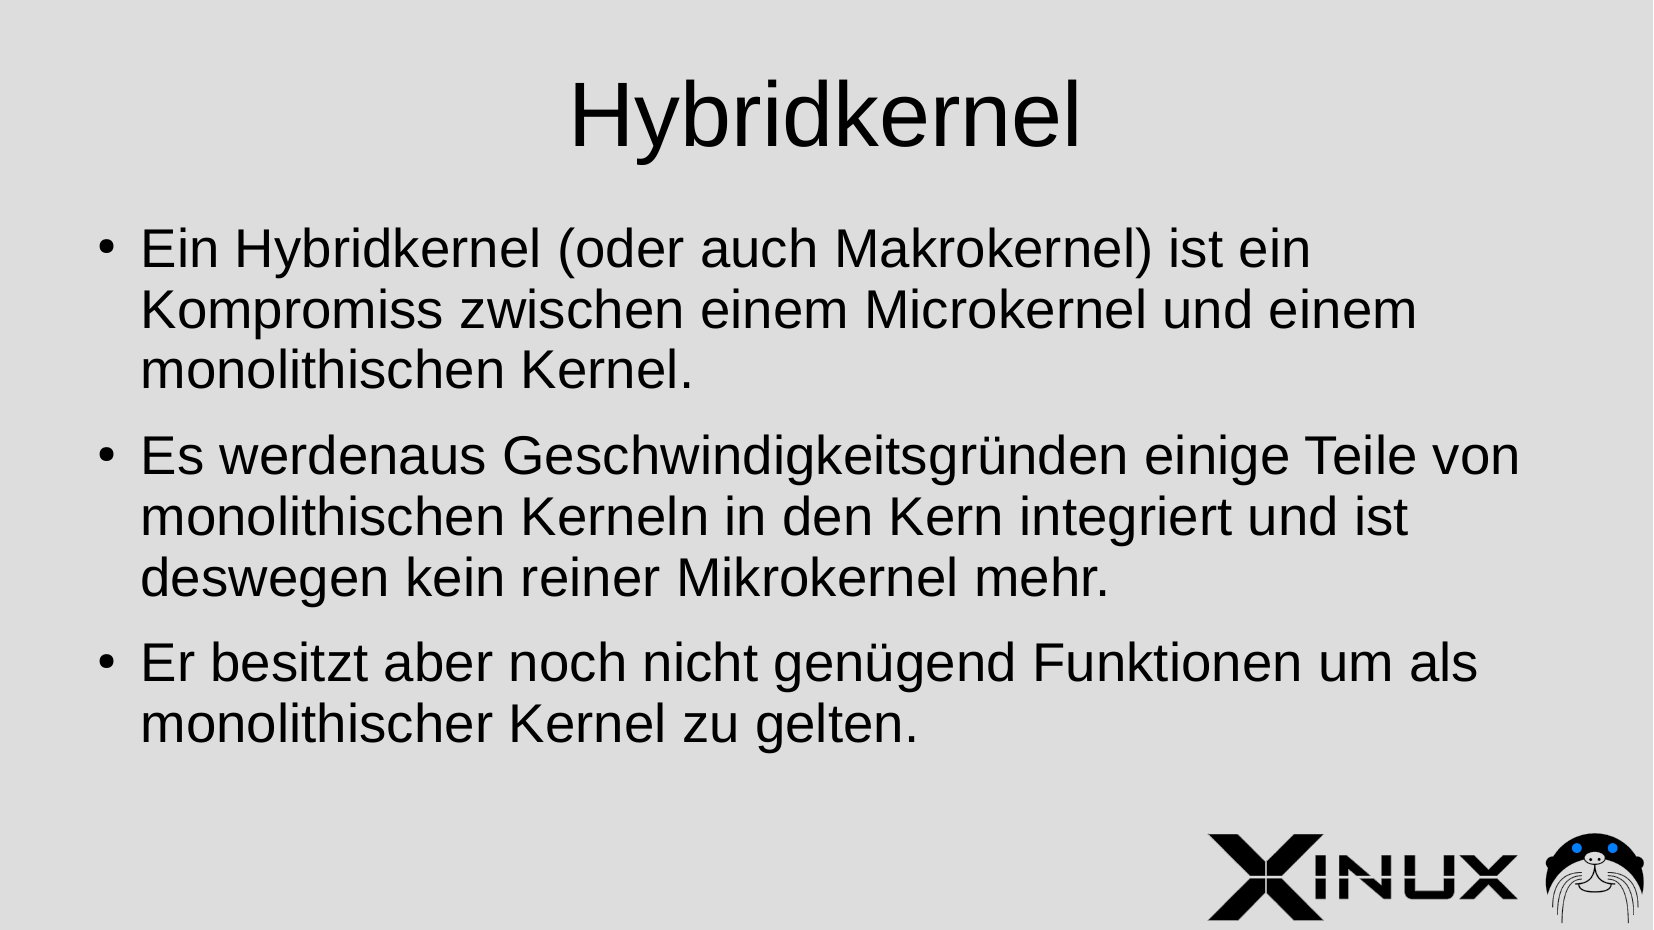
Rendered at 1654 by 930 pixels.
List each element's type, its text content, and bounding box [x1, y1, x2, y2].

list Ein Hybridkernel (oder auch Makrokernel) ist ein Kompromiss zwischen einem Microkernel und einem monolithischen Kernel. Es werdenaus Geschwindigkeitsgründen einige Teile von monolithischen Kerneln in den Kern integriert und ist deswegen kein reiner Mikrokernel mehr. Er besitzt aber noch nicht genügend Funktionen um als monolithischer Kernel zu gelten. [82, 217, 1571, 757]
title Hybridkernel [82, 37, 1571, 193]
picture [1200, 824, 1650, 930]
